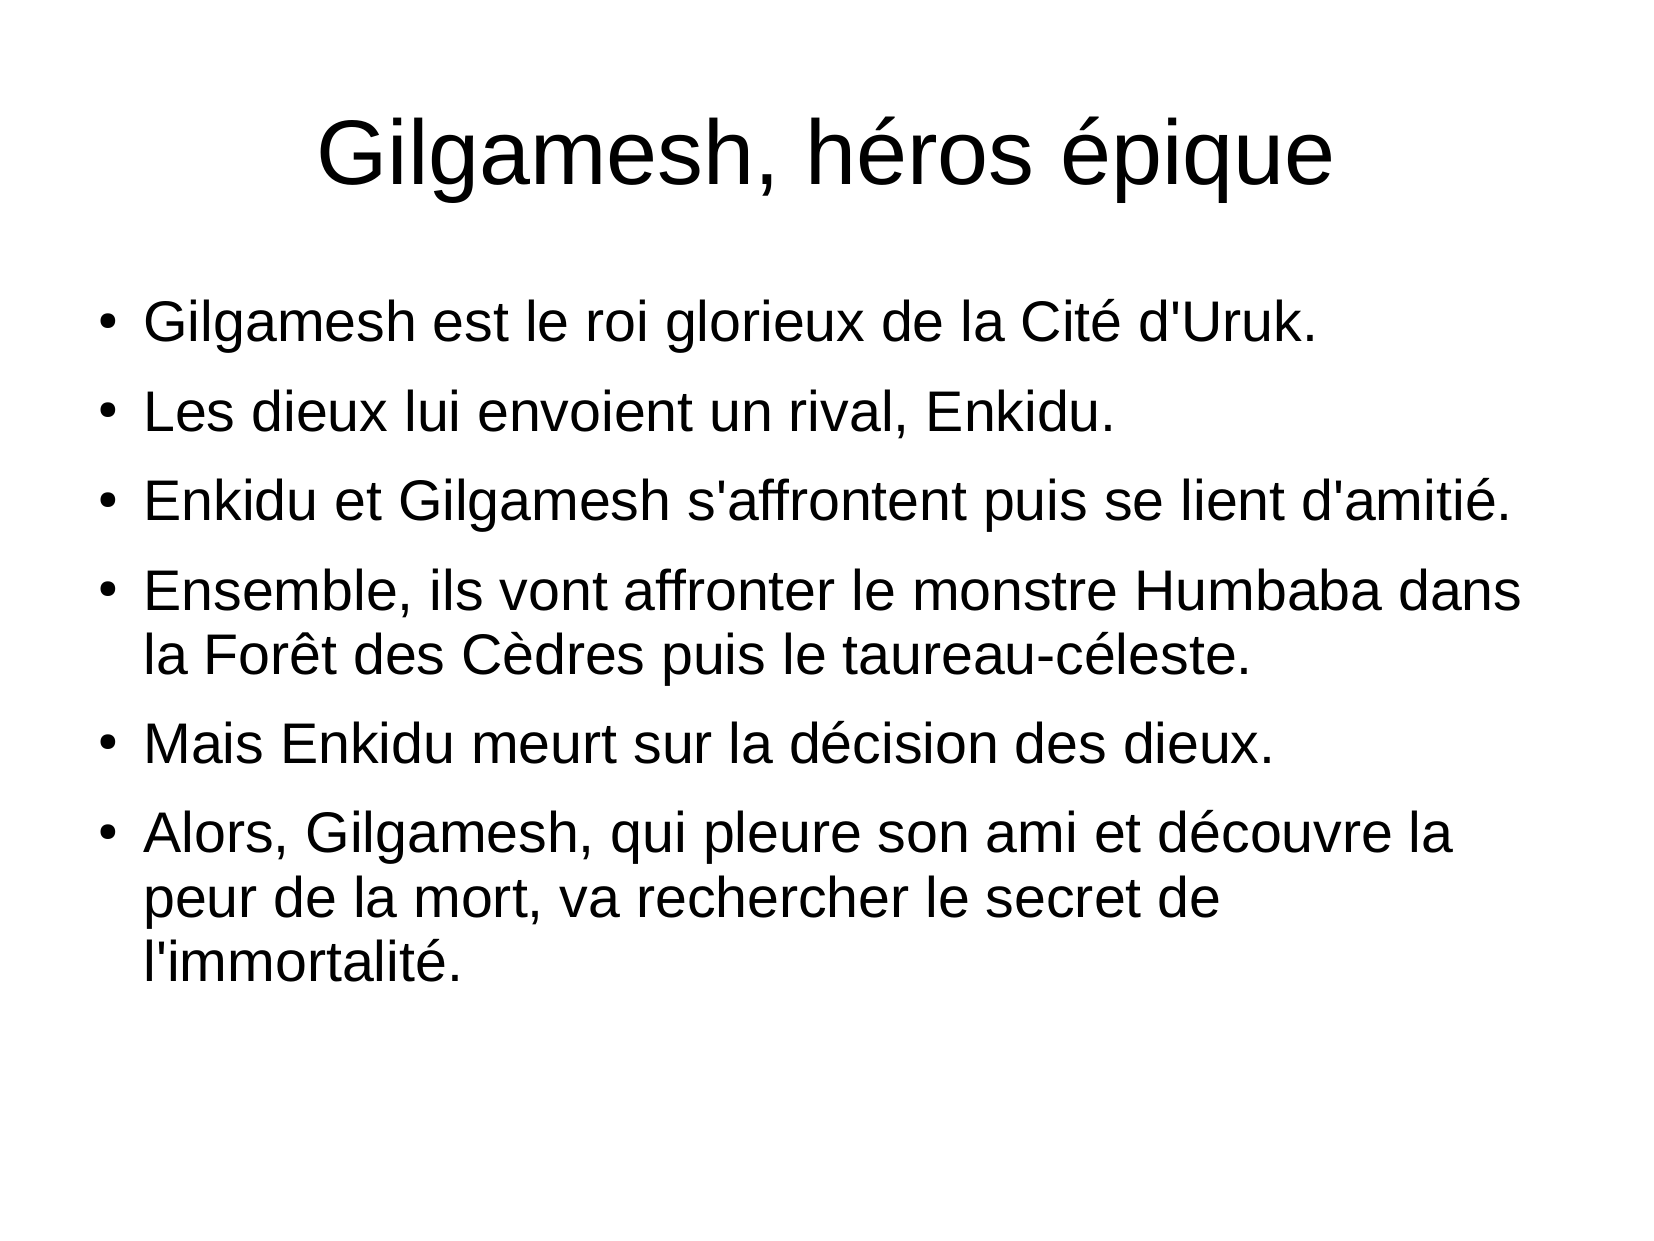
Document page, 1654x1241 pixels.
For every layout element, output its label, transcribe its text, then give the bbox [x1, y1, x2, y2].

list Gilgamesh est le roi glorieux de la Cité d'Uruk. Les dieux lui envoient un rival, Enkidu. Enkidu et Gilgamesh s'affrontent puis se lient d'amitié. Ensemble, ils vont affronter le monstre Humbaba dans la Forêt des Cèdres puis le taureau-céleste. Mais Enkidu meurt sur la décision des dieux. Alors, Gilgamesh, qui pleure son ami et découvre la peur de la mort, va rechercher le secret de l'immortalité. [82, 290, 1538, 1010]
title Gilgamesh, héros épique [82, 49, 1571, 257]
